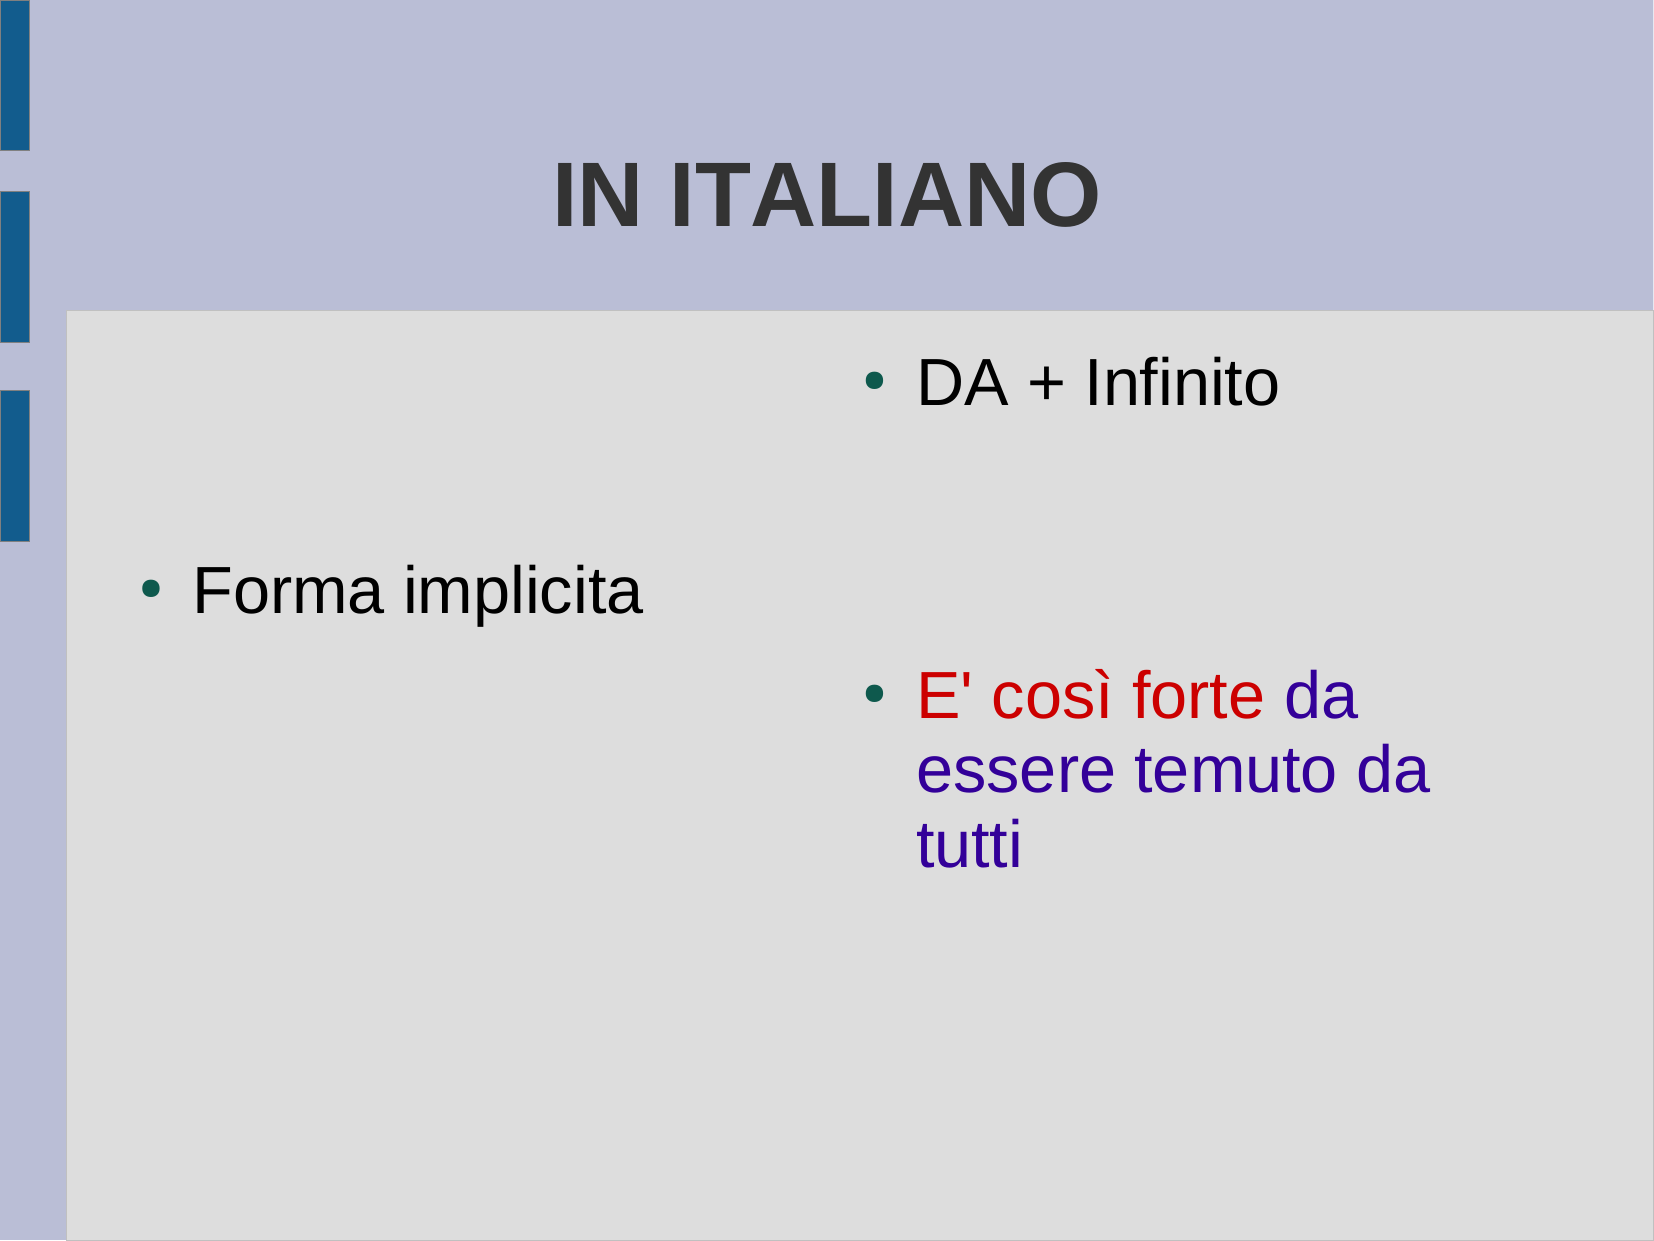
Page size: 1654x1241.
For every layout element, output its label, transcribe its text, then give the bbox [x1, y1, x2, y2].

list DA + Infinito E' così forte da essere temuto da tutti [845, 344, 1535, 1127]
list Forma implicita [121, 344, 811, 1127]
title IN ITALIANO [121, 91, 1534, 299]
